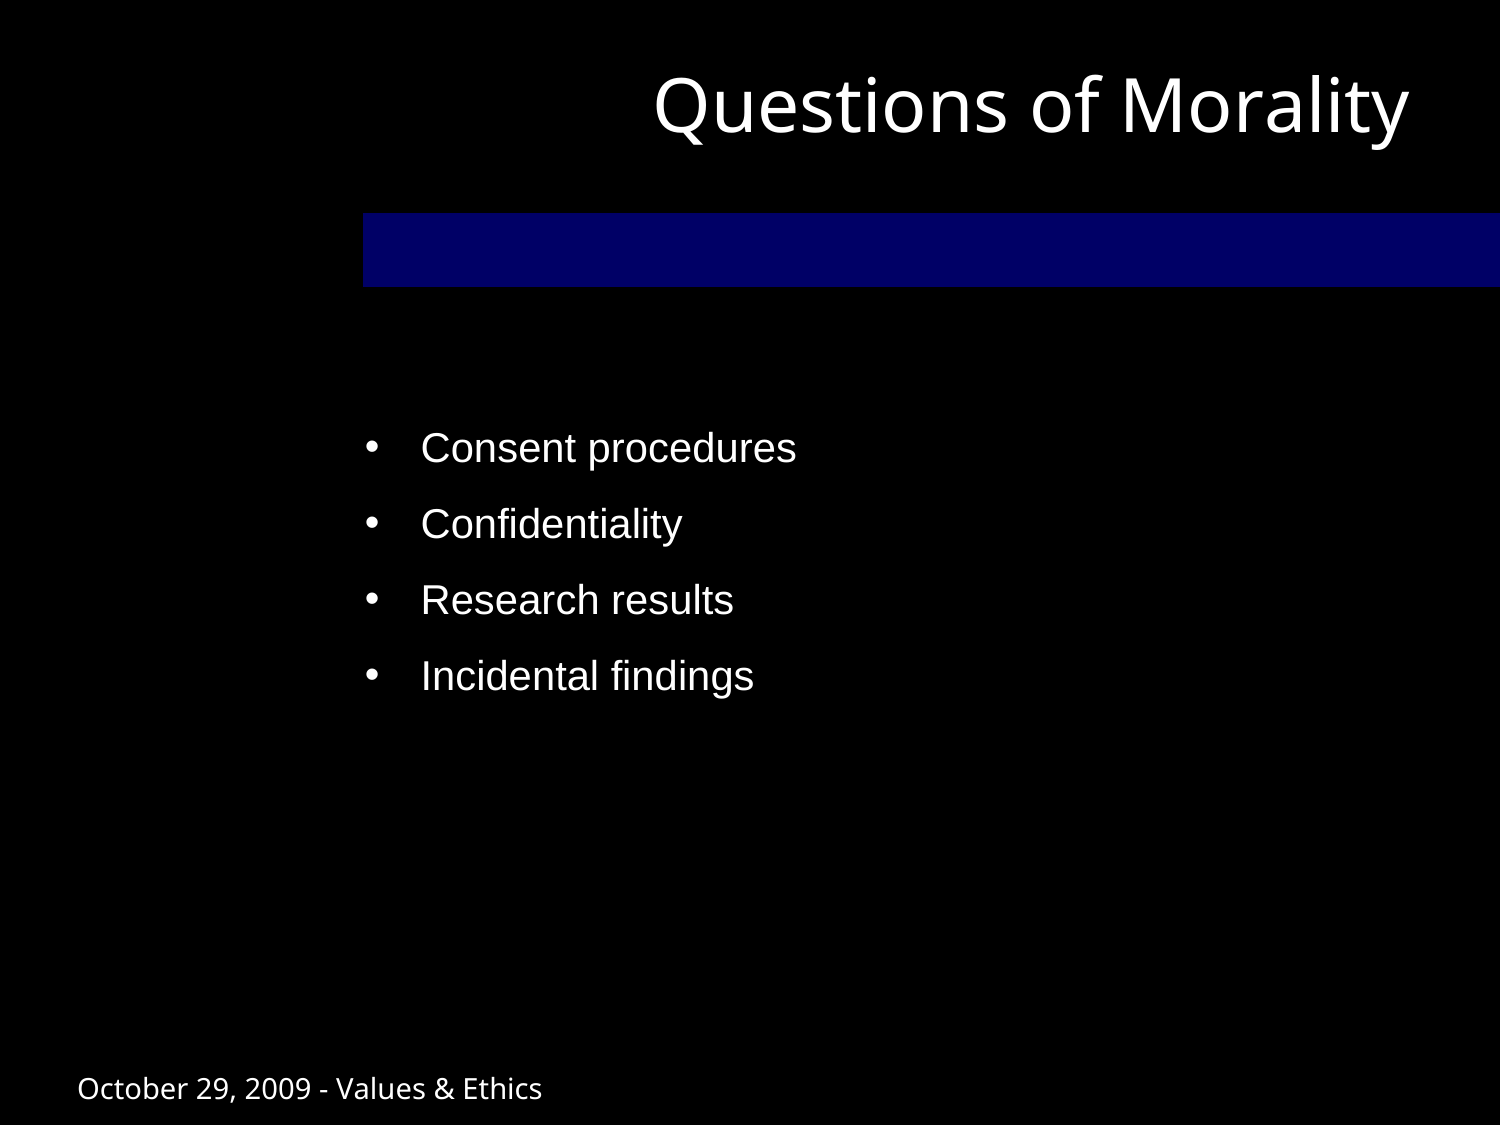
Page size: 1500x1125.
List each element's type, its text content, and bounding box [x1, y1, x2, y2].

text_box October 29, 2009 - Values & Ethics [62, 1062, 638, 1113]
text_box Questions of Morality [349, 49, 1426, 156]
text_box [362, 212, 1500, 288]
text_box Consent procedures Confidentiality Research results Incidental findings [349, 337, 1426, 708]
